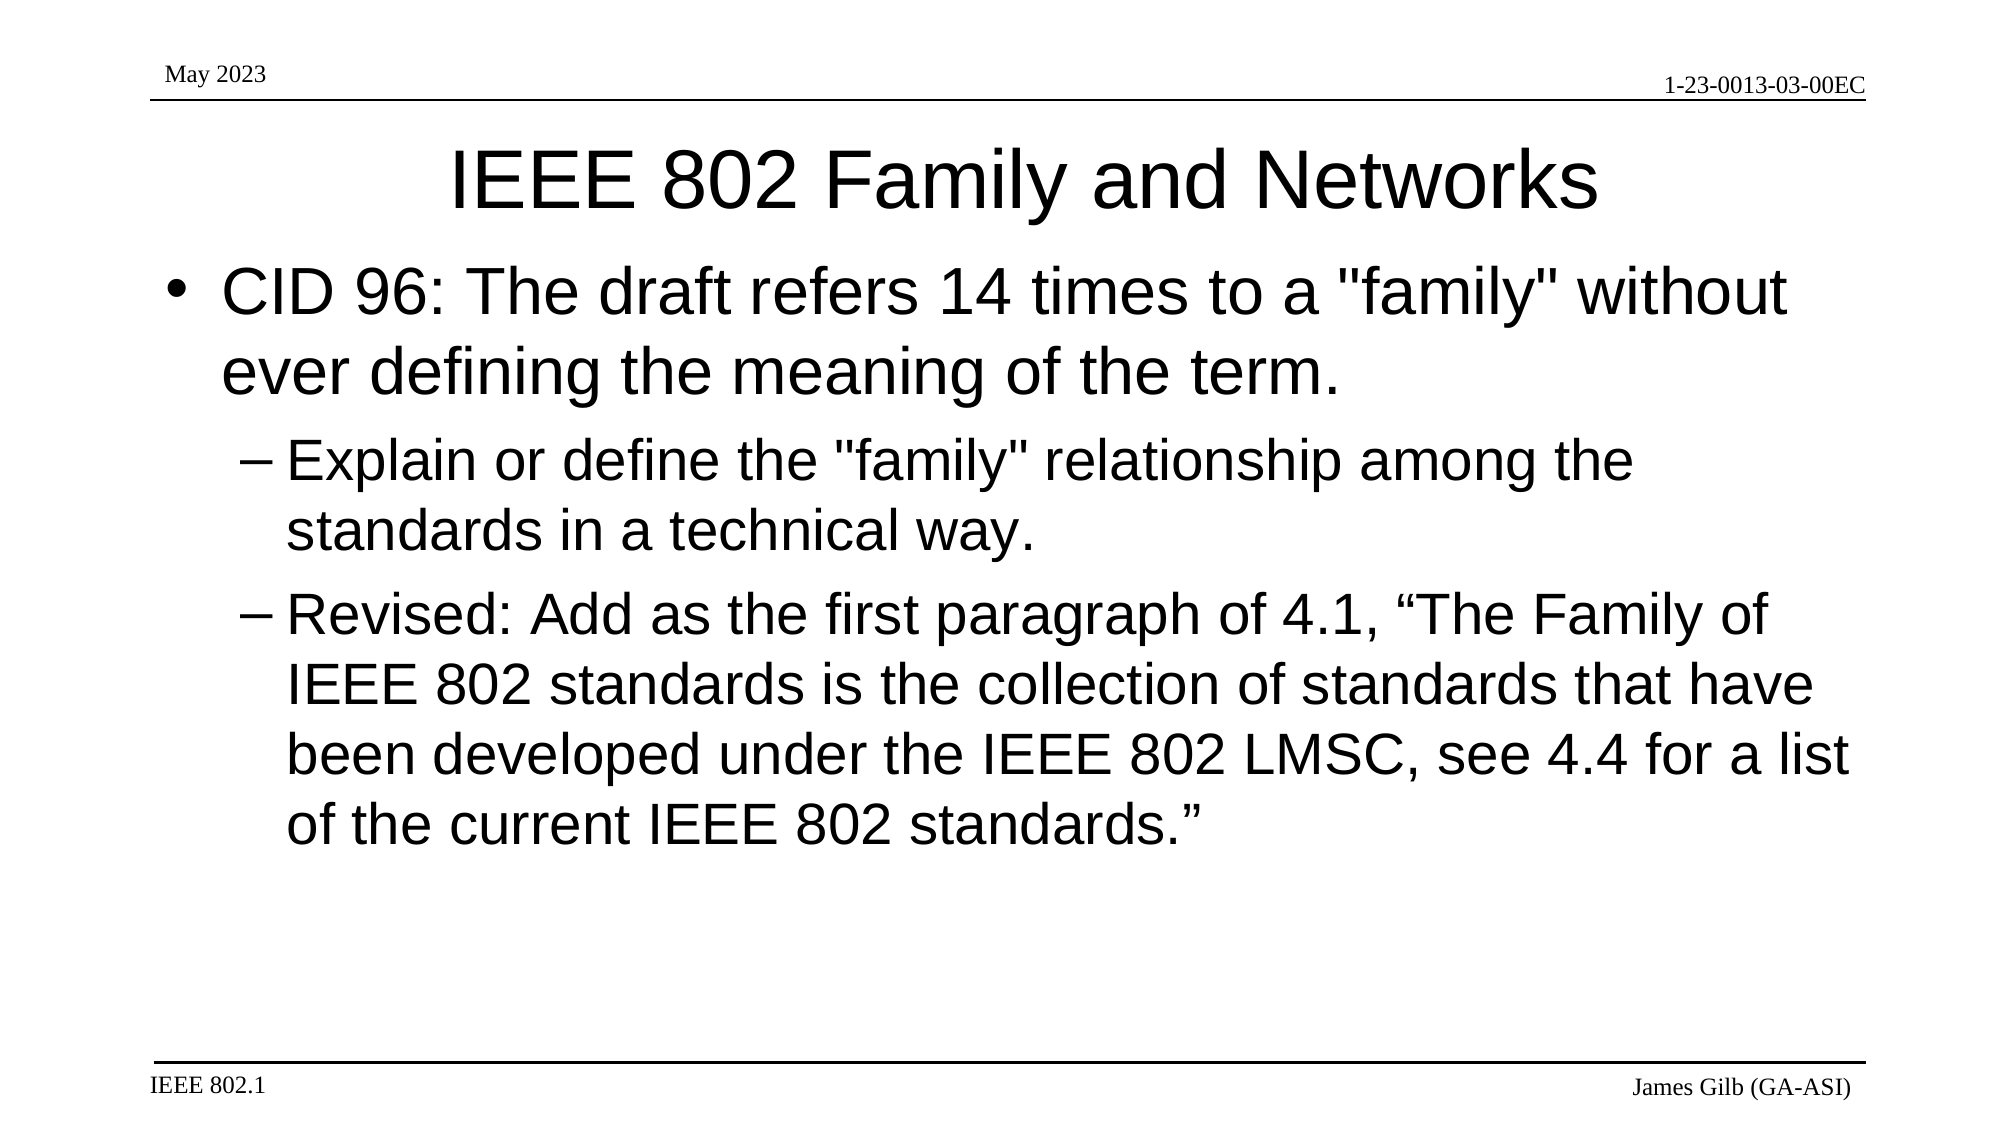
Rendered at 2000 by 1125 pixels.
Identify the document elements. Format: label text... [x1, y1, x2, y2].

list CID 96: The draft refers 14 times to a "family" without ever defining the meaning of the term. Explain or define the "family" relationship among the standards in a technical way. Revised: Add as the first paragraph of 4.1, “The Family of IEEE 802 standards is the collection of standards that have been developed under the IEEE 802 LMSC, see 4.4 for a list of the current IEEE 802 standards.” [149, 239, 1900, 1051]
title IEEE 802 Family and Networks [149, 112, 1900, 238]
